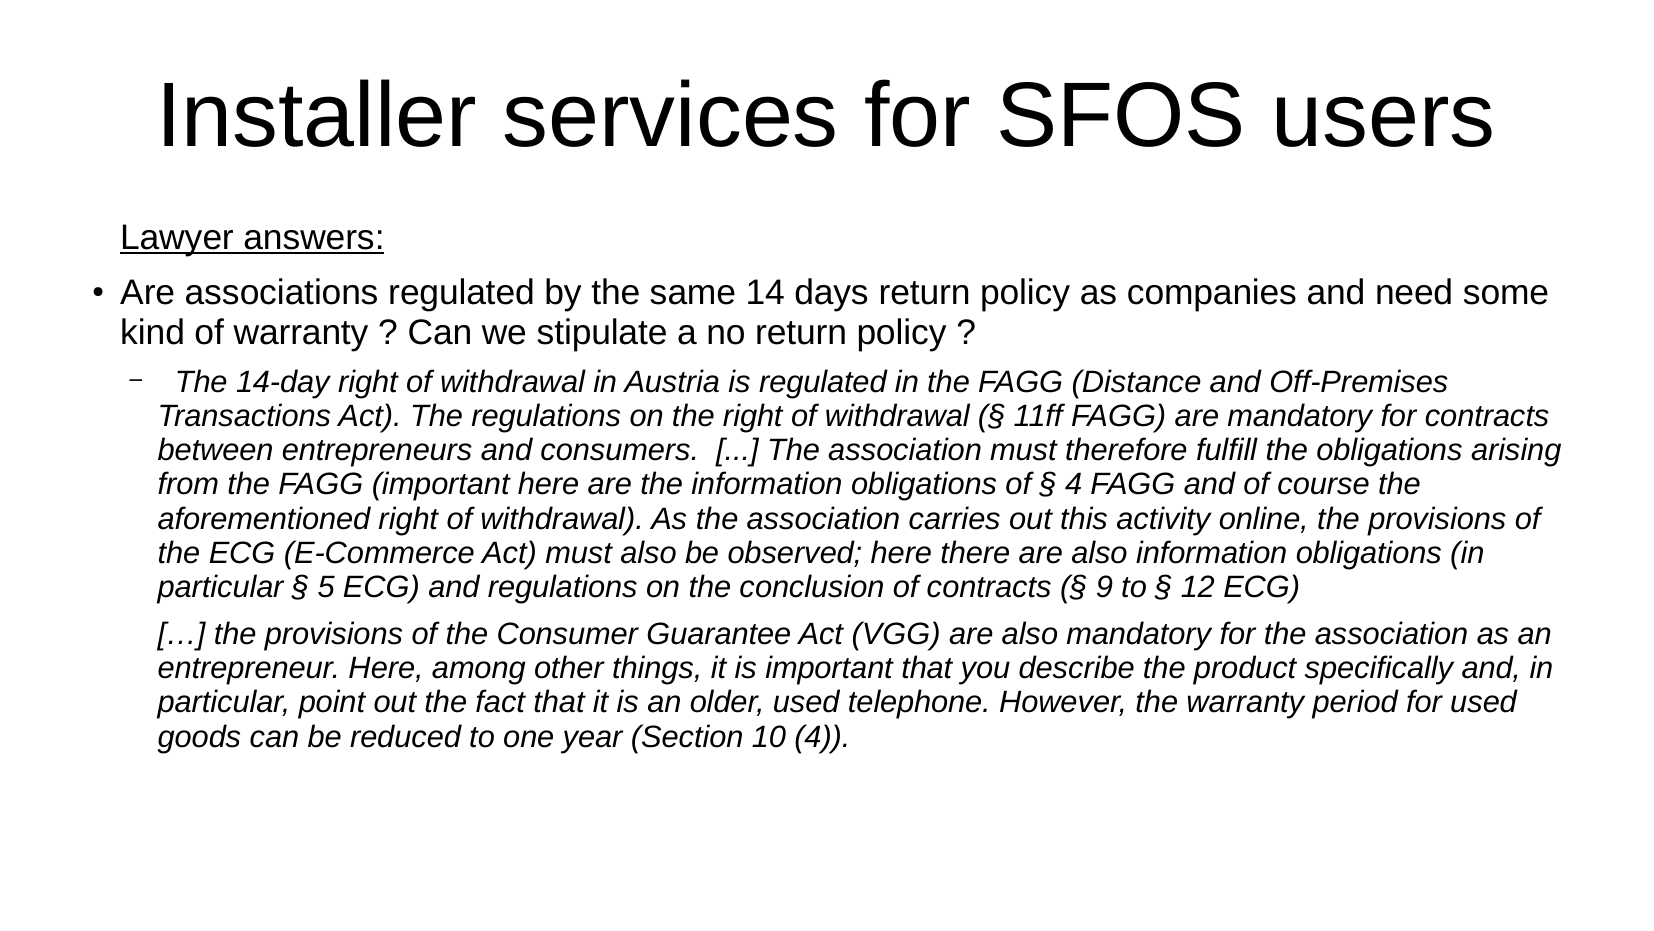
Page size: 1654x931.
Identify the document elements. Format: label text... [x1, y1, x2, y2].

title Installer services for SFOS users [82, 37, 1571, 193]
list Lawyer answers: Are associations regulated by the same 14 days return policy as companies and need some kind of warranty ? Can we stipulate a no return policy ? The 14-day right of withdrawal in Austria is regulated in the FAGG (Distance and Off-Premises Transactions Act). The regulations on the right of withdrawal (§ 11ff FAGG) are mandatory for contracts between entrepreneurs and consumers. [...] The association must therefore fulfill the obligations arising from the FAGG (important here are the information obligations of § 4 FAGG and of course the aforementioned right of withdrawal). As the association carries out this activity online, the provisions of the ECG (E-Commerce Act) must also be observed; here there are also information obligations (in particular § 5 ECG) and regulations on the conclusion of contracts (§ 9 to § 12 ECG) […] the provisions of the Consumer Guarantee Act (VGG) are also mandatory for the association as an entrepreneur. Here, among other things, it is important that you describe the product specifically and, in particular, point out the fact that it is an older, used telephone. However, the warranty period for used goods can be reduced to one year (Section 10 (4)). [82, 217, 1571, 758]
